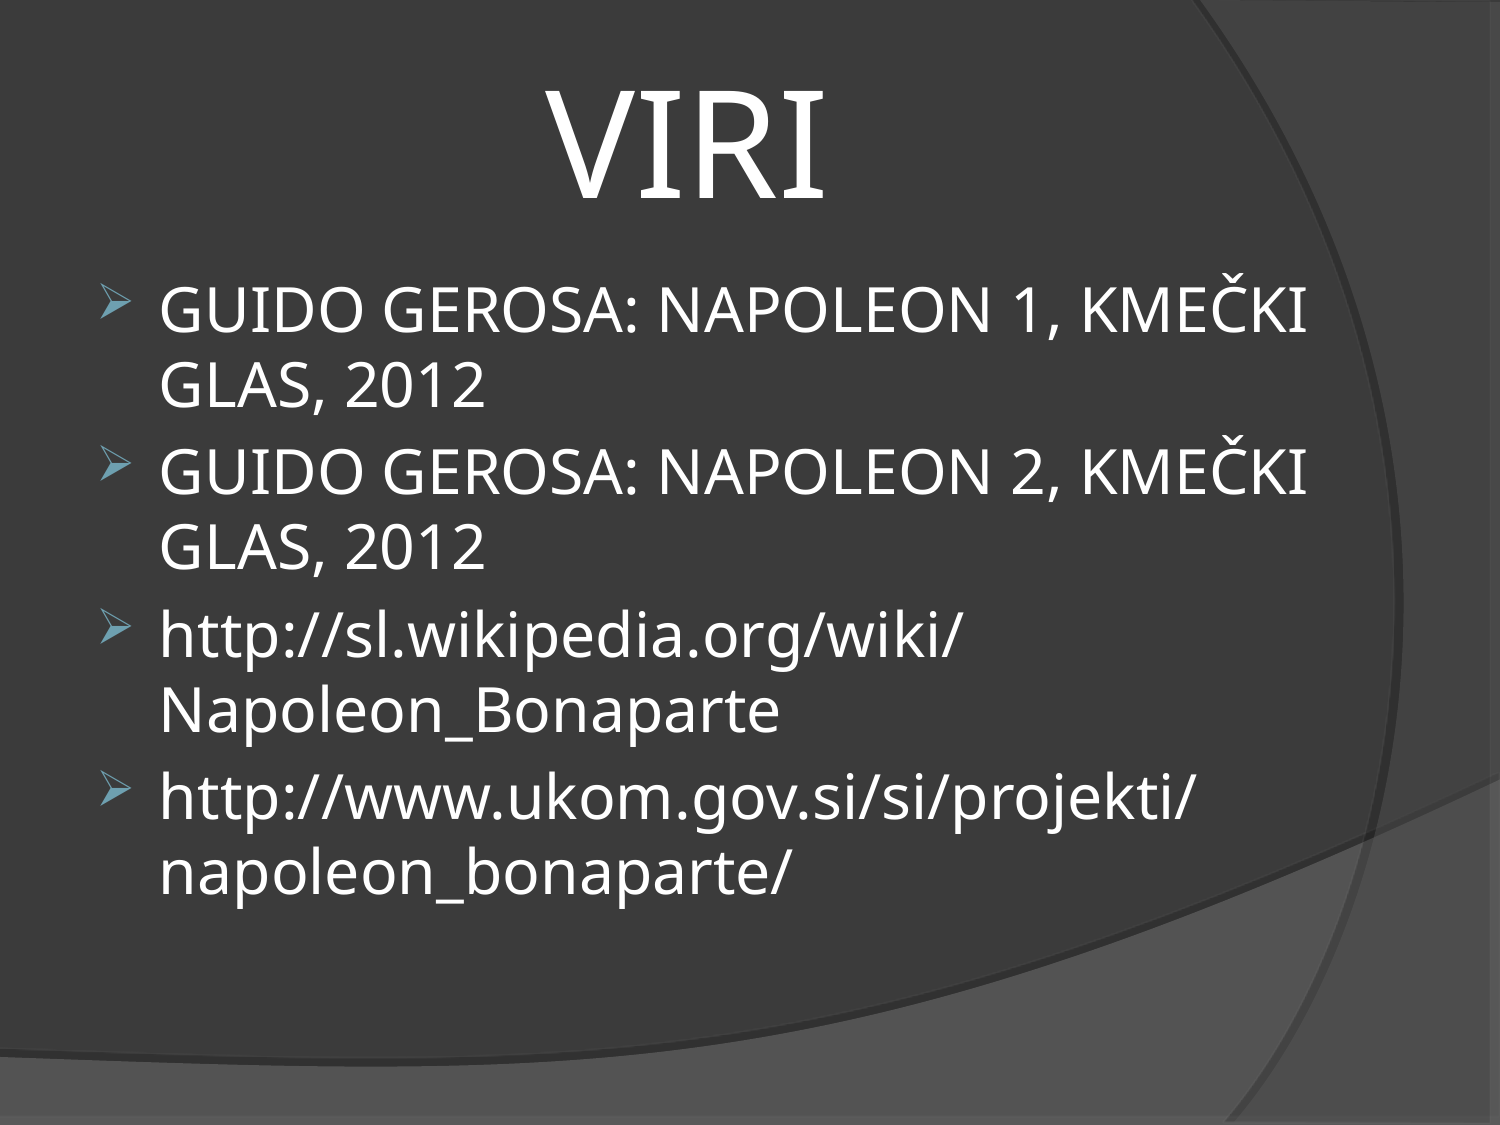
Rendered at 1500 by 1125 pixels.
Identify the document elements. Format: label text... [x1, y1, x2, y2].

list GUIDO GEROSA: NAPOLEON 1, KMEČKI GLAS, 2012 GUIDO GEROSA: NAPOLEON 2, KMEČKI GLAS, 2012 http://sl.wikipedia.org/wiki/Napoleon_Bonaparte http://www.ukom.gov.si/si/projekti/ napoleon_bonaparte/ [75, 262, 1500, 1005]
title VIRI [75, 45, 1300, 233]
